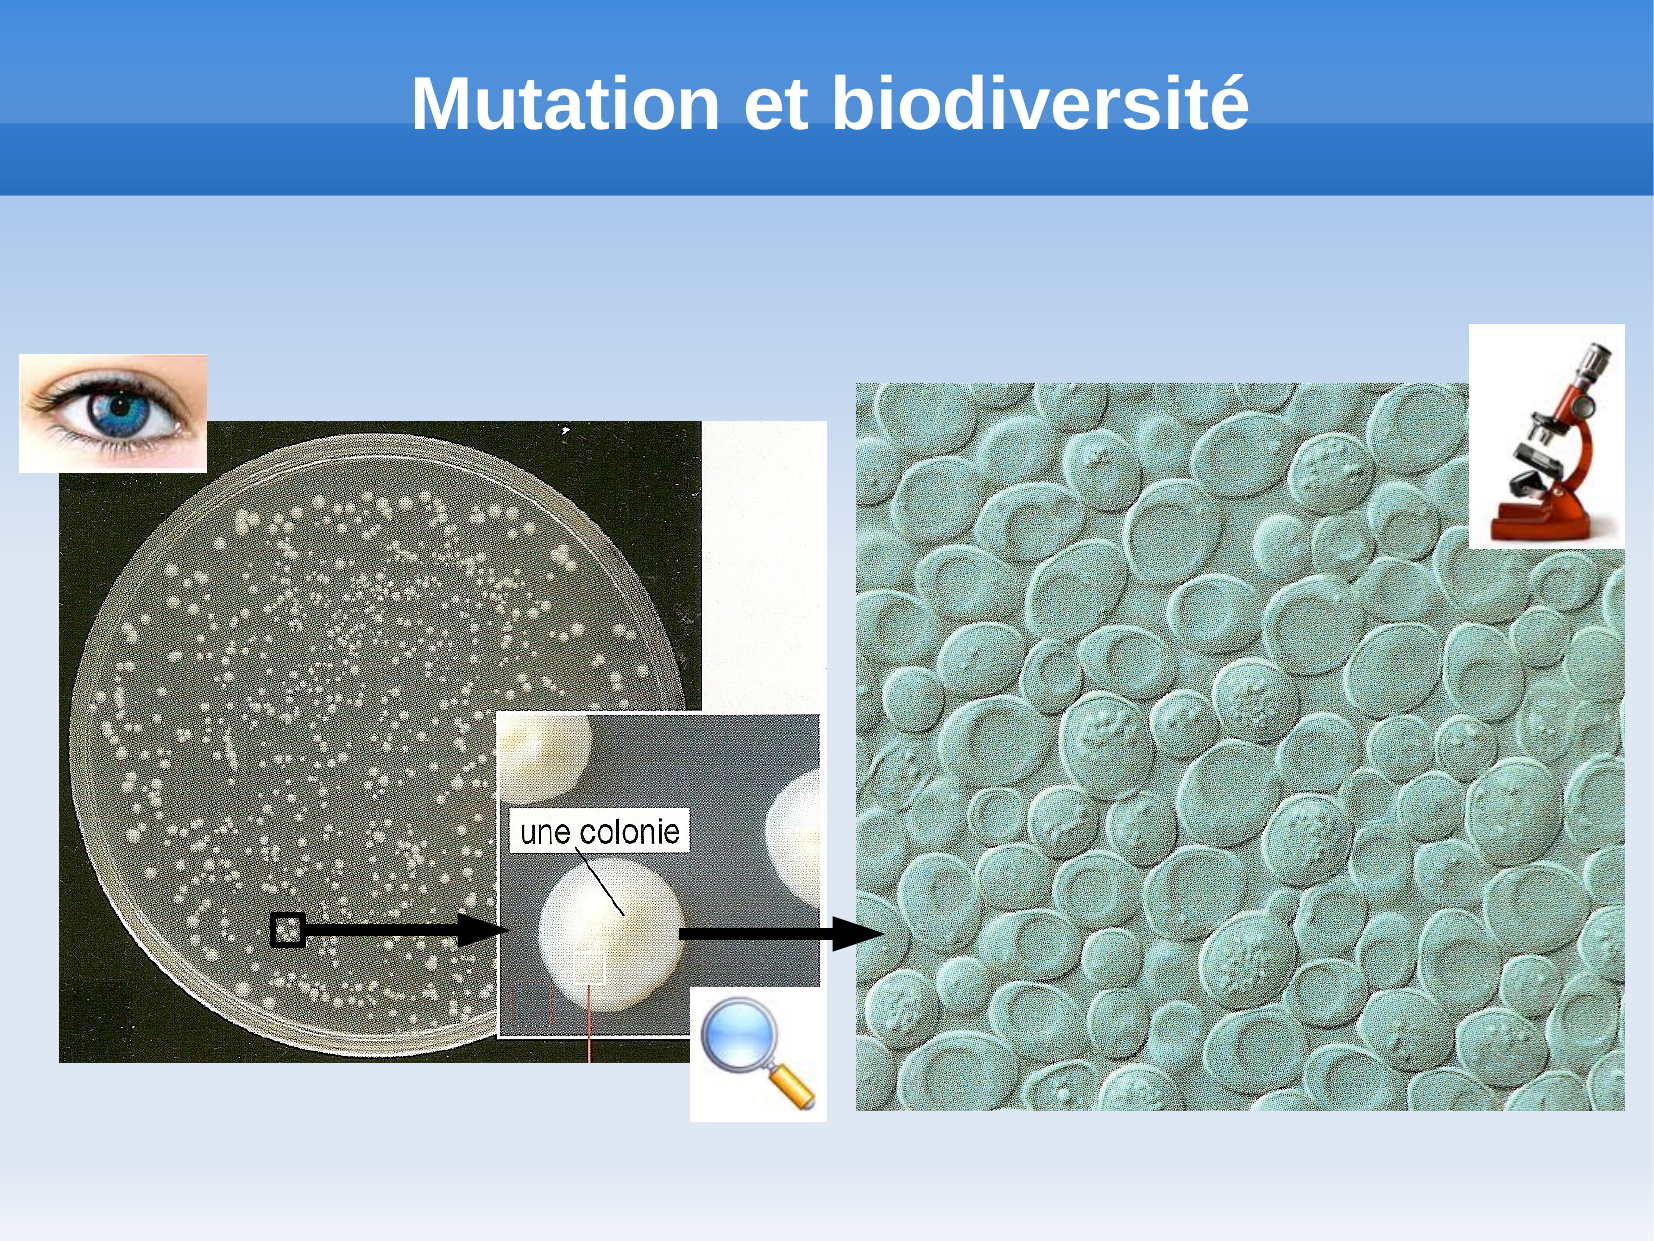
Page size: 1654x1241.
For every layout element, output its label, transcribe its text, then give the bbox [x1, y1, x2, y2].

picture [0, 0, 1654, 1241]
title Mutation et biodiversité [76, 0, 1565, 208]
